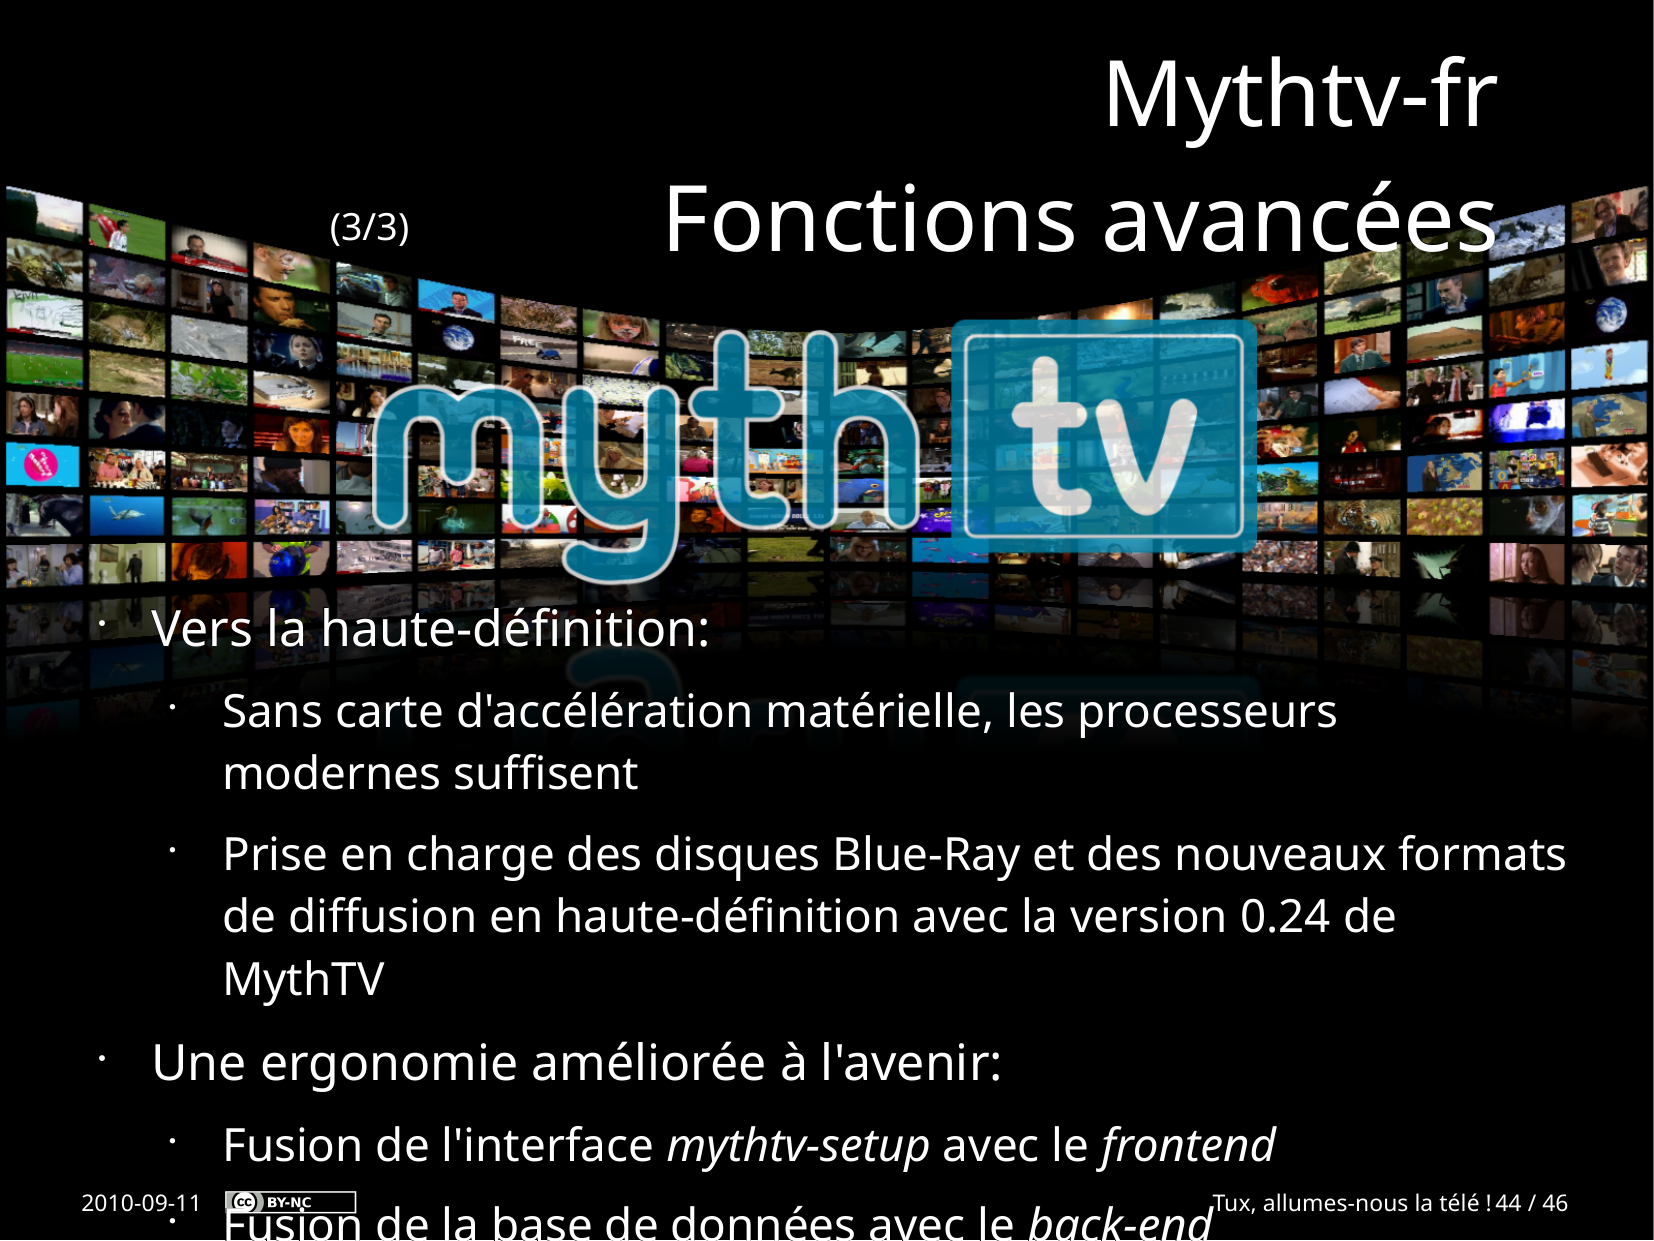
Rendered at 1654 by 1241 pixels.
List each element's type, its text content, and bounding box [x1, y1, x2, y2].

picture [459, 1229, 471, 1238]
picture [996, 1219, 1007, 1226]
picture [574, 1219, 585, 1226]
picture [1059, 1219, 1072, 1238]
picture [1144, 1219, 1154, 1227]
title Mythtv-fr Fonctions avancées [82, 47, 1501, 259]
picture [640, 1219, 651, 1226]
picture [924, 1219, 936, 1226]
list Vers la haute-définition: Sans carte d'accélération matérielle, les processeurs modernes suffisent Prise en charge des disques Blue-Ray et des nouveaux formats de diffusion en haute-définition avec la version 0.24 de MythTV Une ergonomie améliorée à l'avenir: Fusion de l'interface mythtv-setup avec le frontend Fusion de la base de données avec le back-end Utilisation facilitée de plusieurs frontends dans la maison et même depuis l'extérieur, grâce aux groupes de stockage [80, 592, 1569, 1182]
picture [1192, 1219, 1205, 1238]
picture [0, 0, 1654, 1240]
picture [611, 1219, 624, 1238]
picture [314, 1219, 328, 1238]
picture [1166, 1220, 1179, 1240]
picture [1106, 1230, 1114, 1240]
picture [874, 1229, 886, 1238]
picture [499, 1219, 511, 1238]
text_box (3/3) [315, 193, 466, 252]
picture [382, 1219, 395, 1238]
picture [815, 1219, 827, 1226]
picture [1034, 1220, 1046, 1238]
picture [525, 1229, 536, 1238]
picture [790, 1219, 801, 1226]
picture [677, 1219, 690, 1238]
picture [411, 1219, 422, 1226]
picture [705, 1219, 719, 1238]
picture [734, 1219, 747, 1240]
picture [762, 1219, 775, 1240]
picture [343, 1219, 356, 1240]
